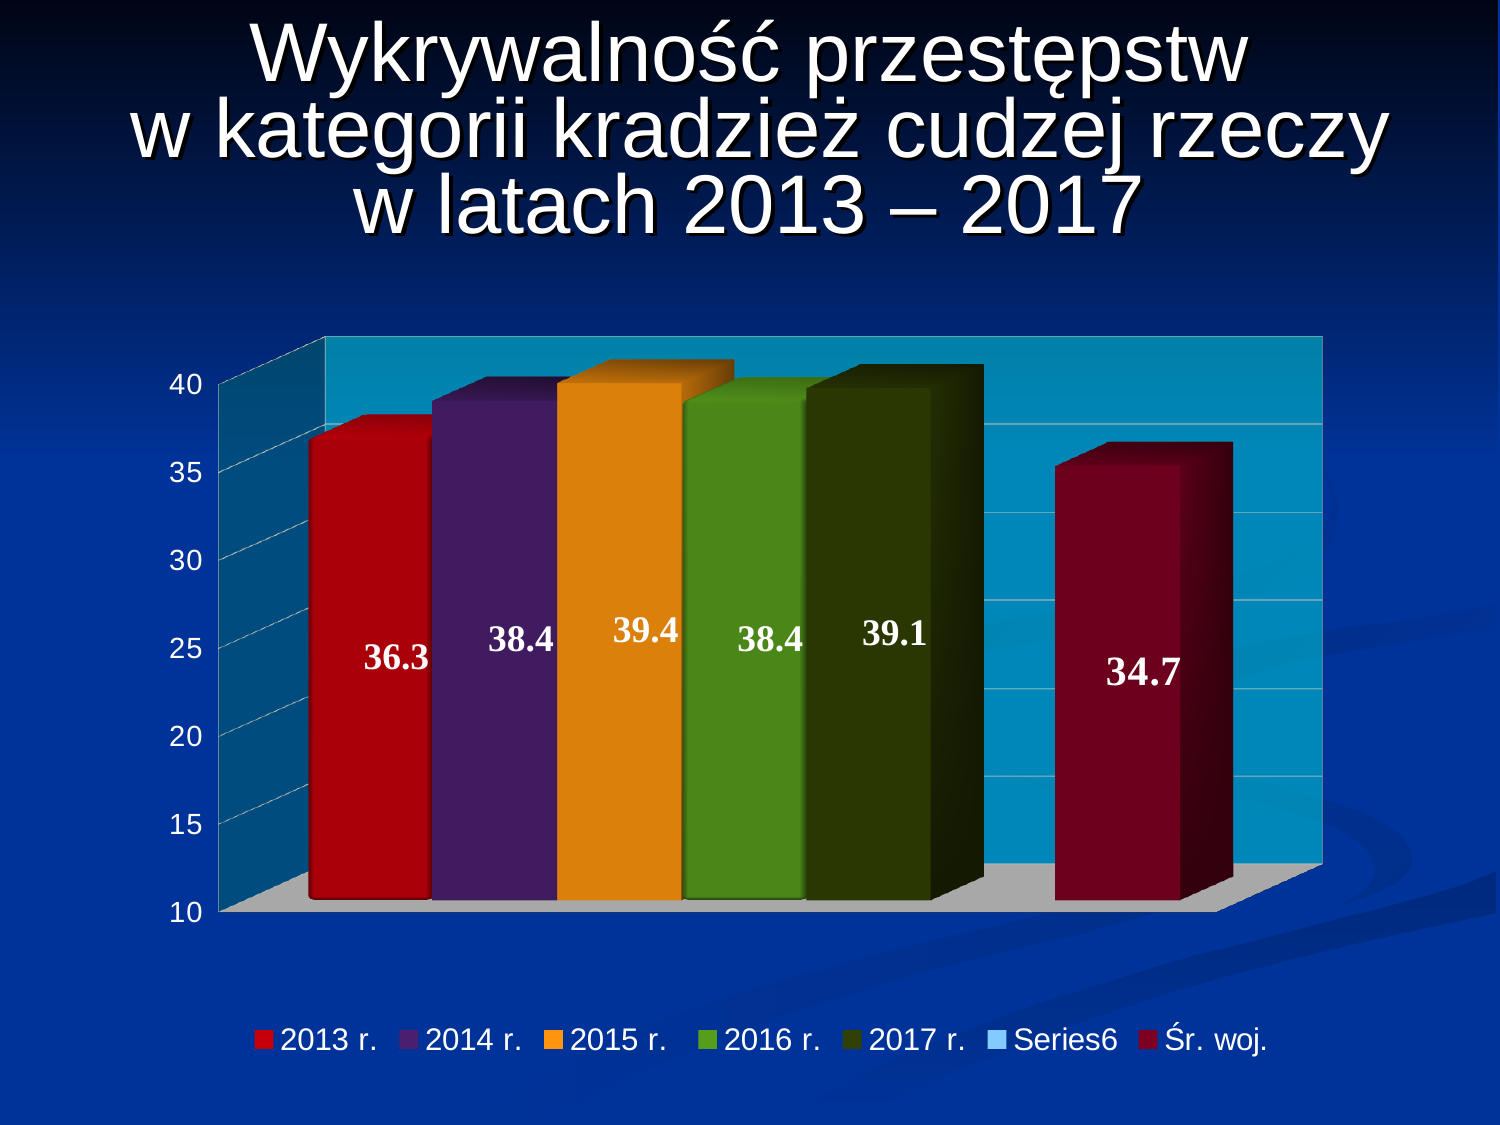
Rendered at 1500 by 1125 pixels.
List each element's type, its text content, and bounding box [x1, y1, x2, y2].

chart [130, 307, 1394, 1063]
title Wykrywalność przestępstw w kategorii kradzież cudzej rzeczy w latach 2013 – 2017 [75, 21, 1424, 272]
